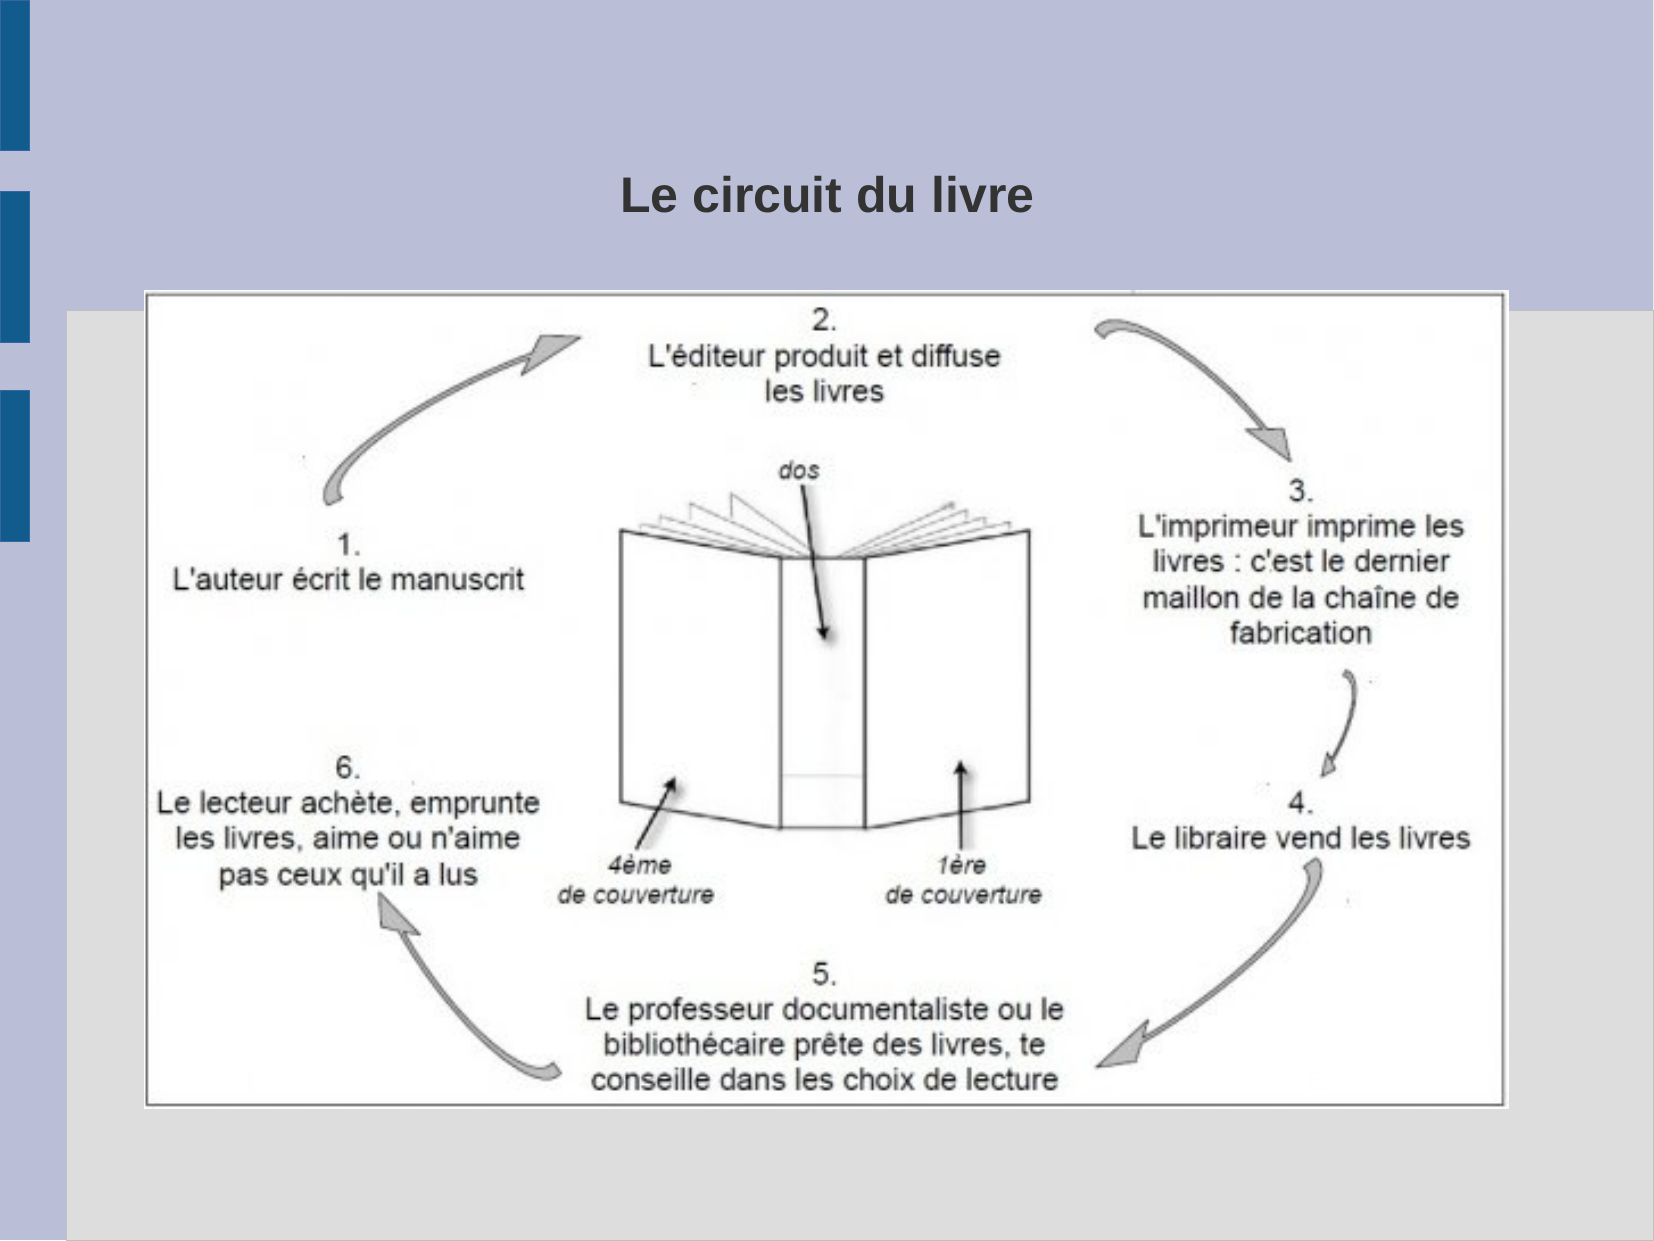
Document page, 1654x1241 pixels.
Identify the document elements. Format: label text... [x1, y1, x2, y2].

picture [144, 290, 1509, 1109]
title Le circuit du livre [121, 91, 1534, 299]
